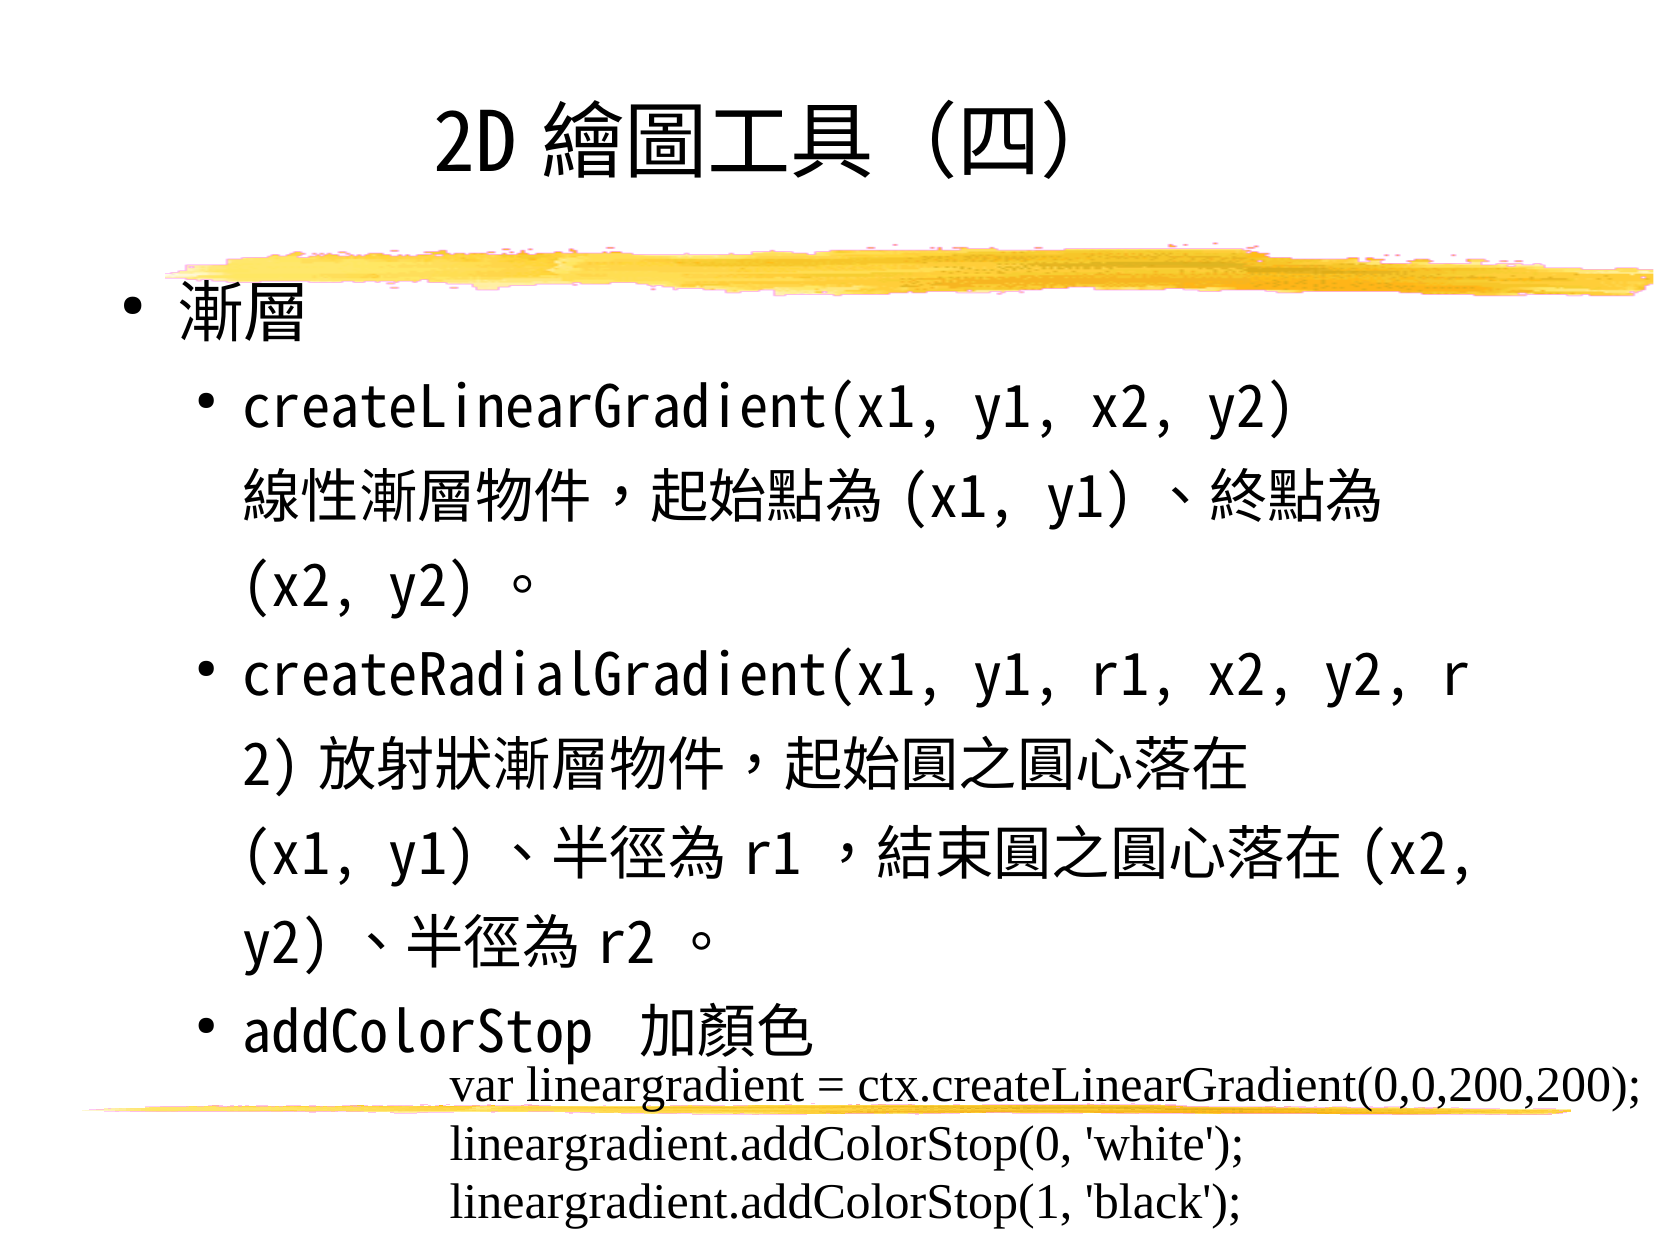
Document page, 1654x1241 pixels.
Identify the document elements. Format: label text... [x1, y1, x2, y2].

picture [165, 237, 1654, 308]
title 2D繪圖工具（四） [76, 28, 1482, 235]
text_box var lineargradient = ctx.createLinearGradient(0,0,200,200); lineargradient.addColorStop(0, 'white'); lineargradient.addColorStop(1, 'black'); [449, 1053, 1643, 1230]
picture [82, 1102, 449, 1117]
list 漸層 createLinearGradient(x1, y1, x2, y2) 線性漸層物件，起始點為(x1, y1)、終點為 (x2, y2)。 createRadialGradient(x1, y1, r1, x2, y2, r2)放射狀漸層物件，起始圓之圓心落在 (x1, y1)、半徑為r1，結束圓之圓心落在(x2, y2)、半徑為r2。 addColorStop 加顏色 [120, 252, 1527, 1070]
